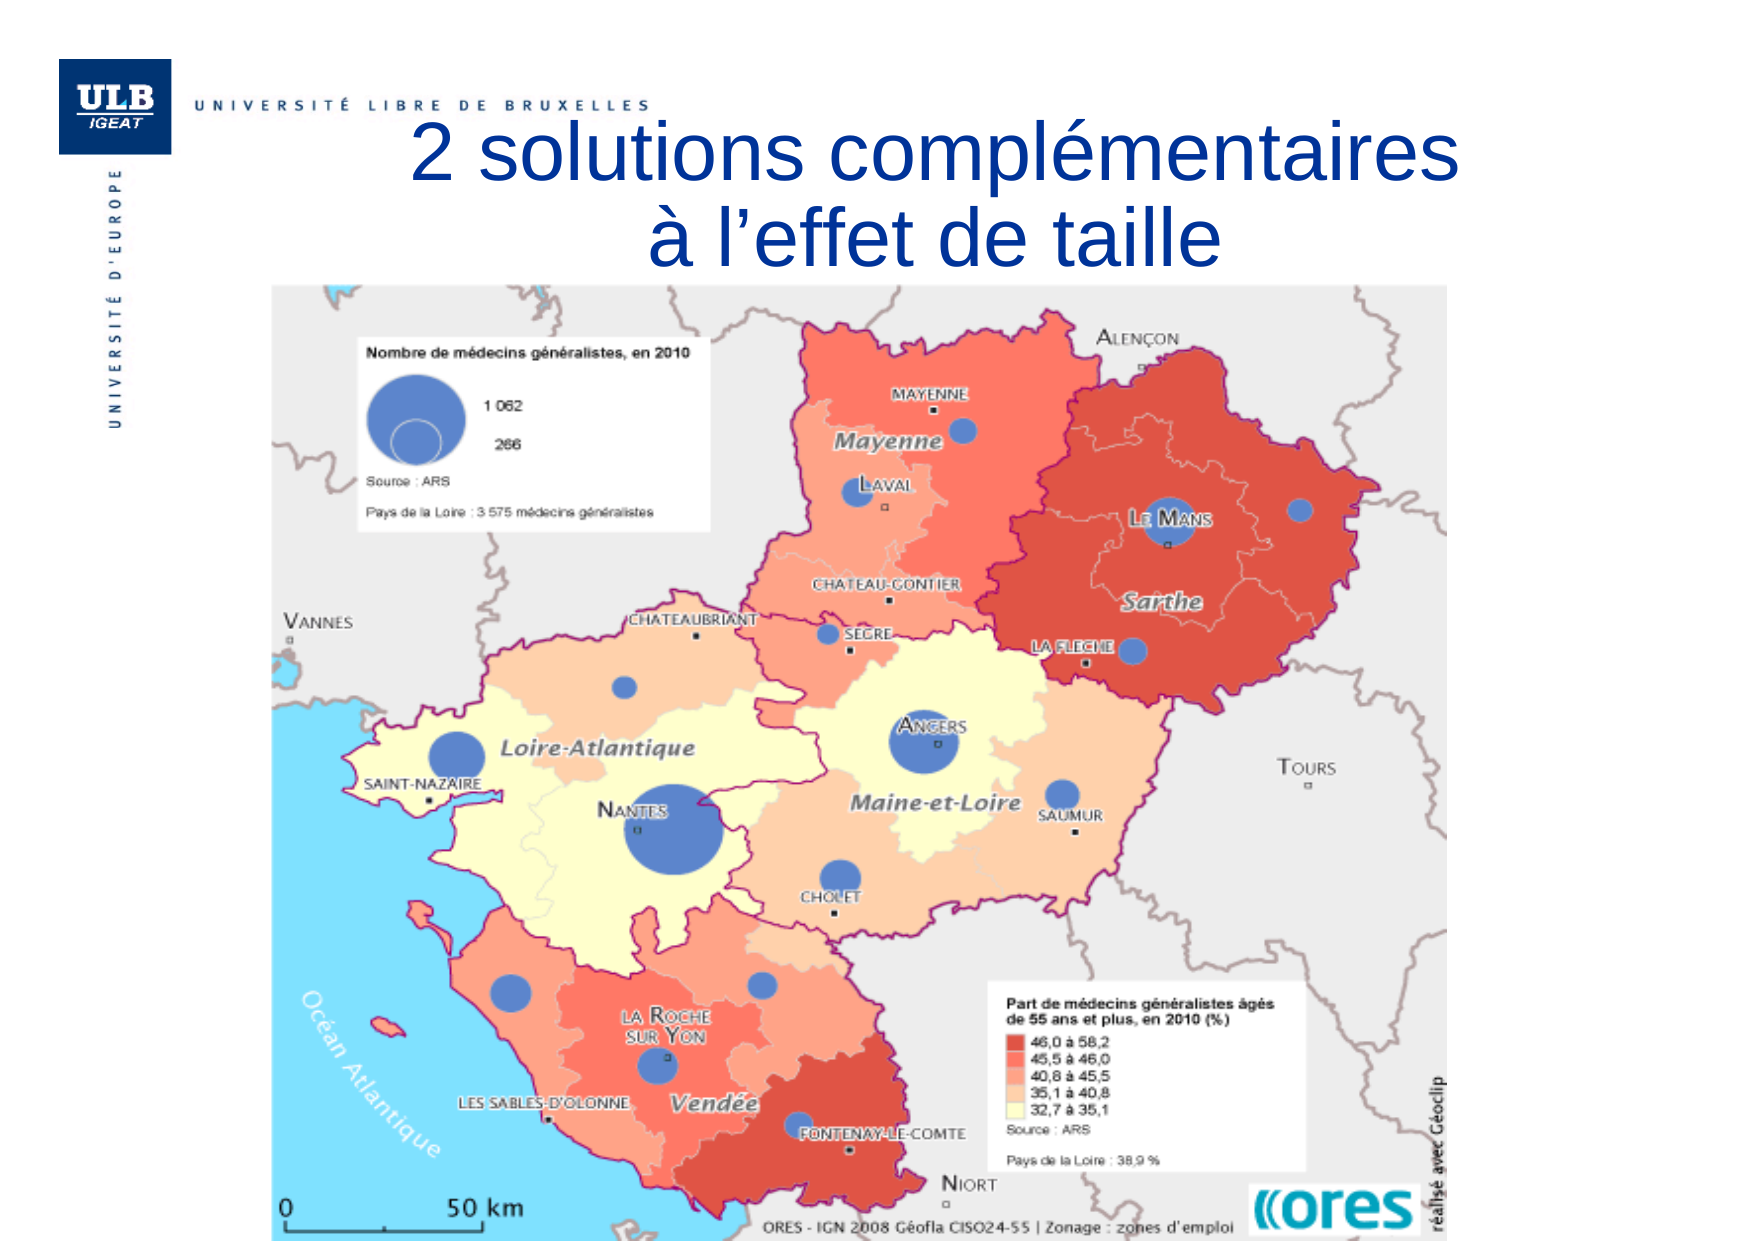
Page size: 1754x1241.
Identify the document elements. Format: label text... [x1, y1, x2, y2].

picture [59, 59, 1695, 1241]
title 2 solutions complémentaires à l’effet de taille [140, 79, 1754, 315]
